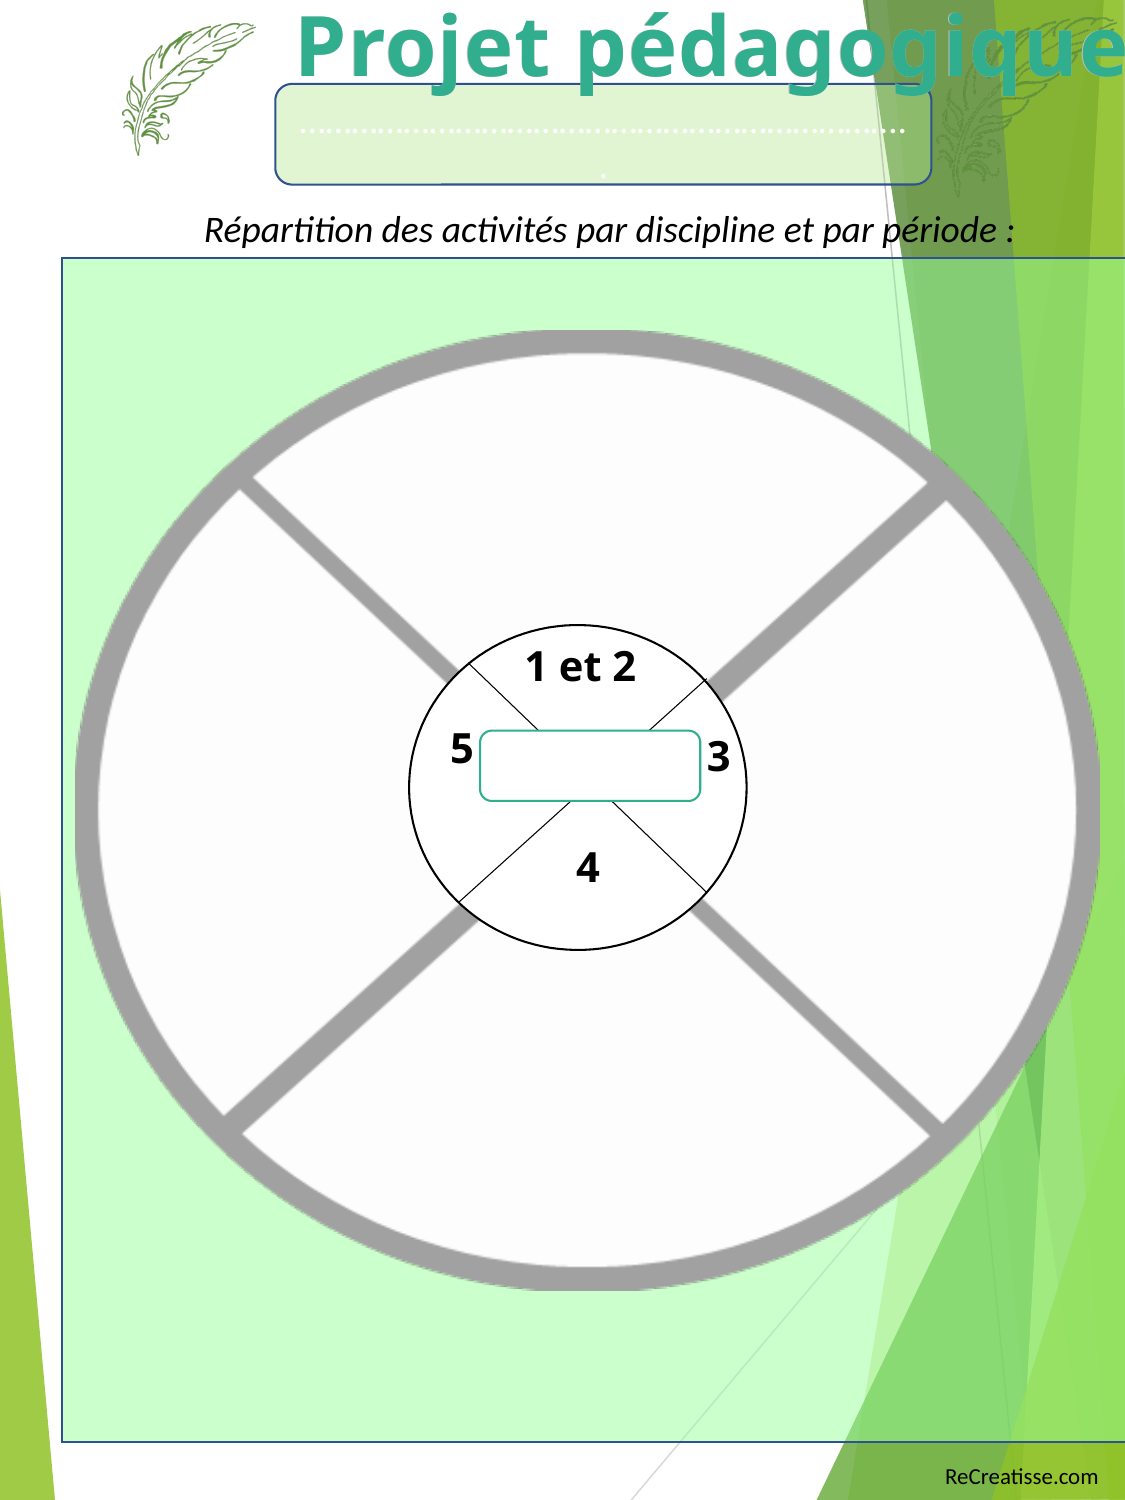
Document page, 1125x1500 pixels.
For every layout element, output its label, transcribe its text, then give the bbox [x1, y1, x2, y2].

text_box 1 et 2 [509, 632, 652, 697]
picture [75, 330, 1100, 1291]
text_box Répartition des activités par discipline et par période : [189, 198, 1032, 258]
text_box Projet pédagogique [280, 0, 1125, 201]
text_box 3 [692, 722, 746, 787]
picture [122, 23, 256, 156]
text_box POESIES CHANTS [480, 730, 701, 801]
text_box ReCreatisse.com [930, 1454, 1114, 1497]
text_box 5 [435, 714, 489, 779]
text_box 4 [561, 833, 615, 899]
text_box [62, 258, 1125, 1442]
